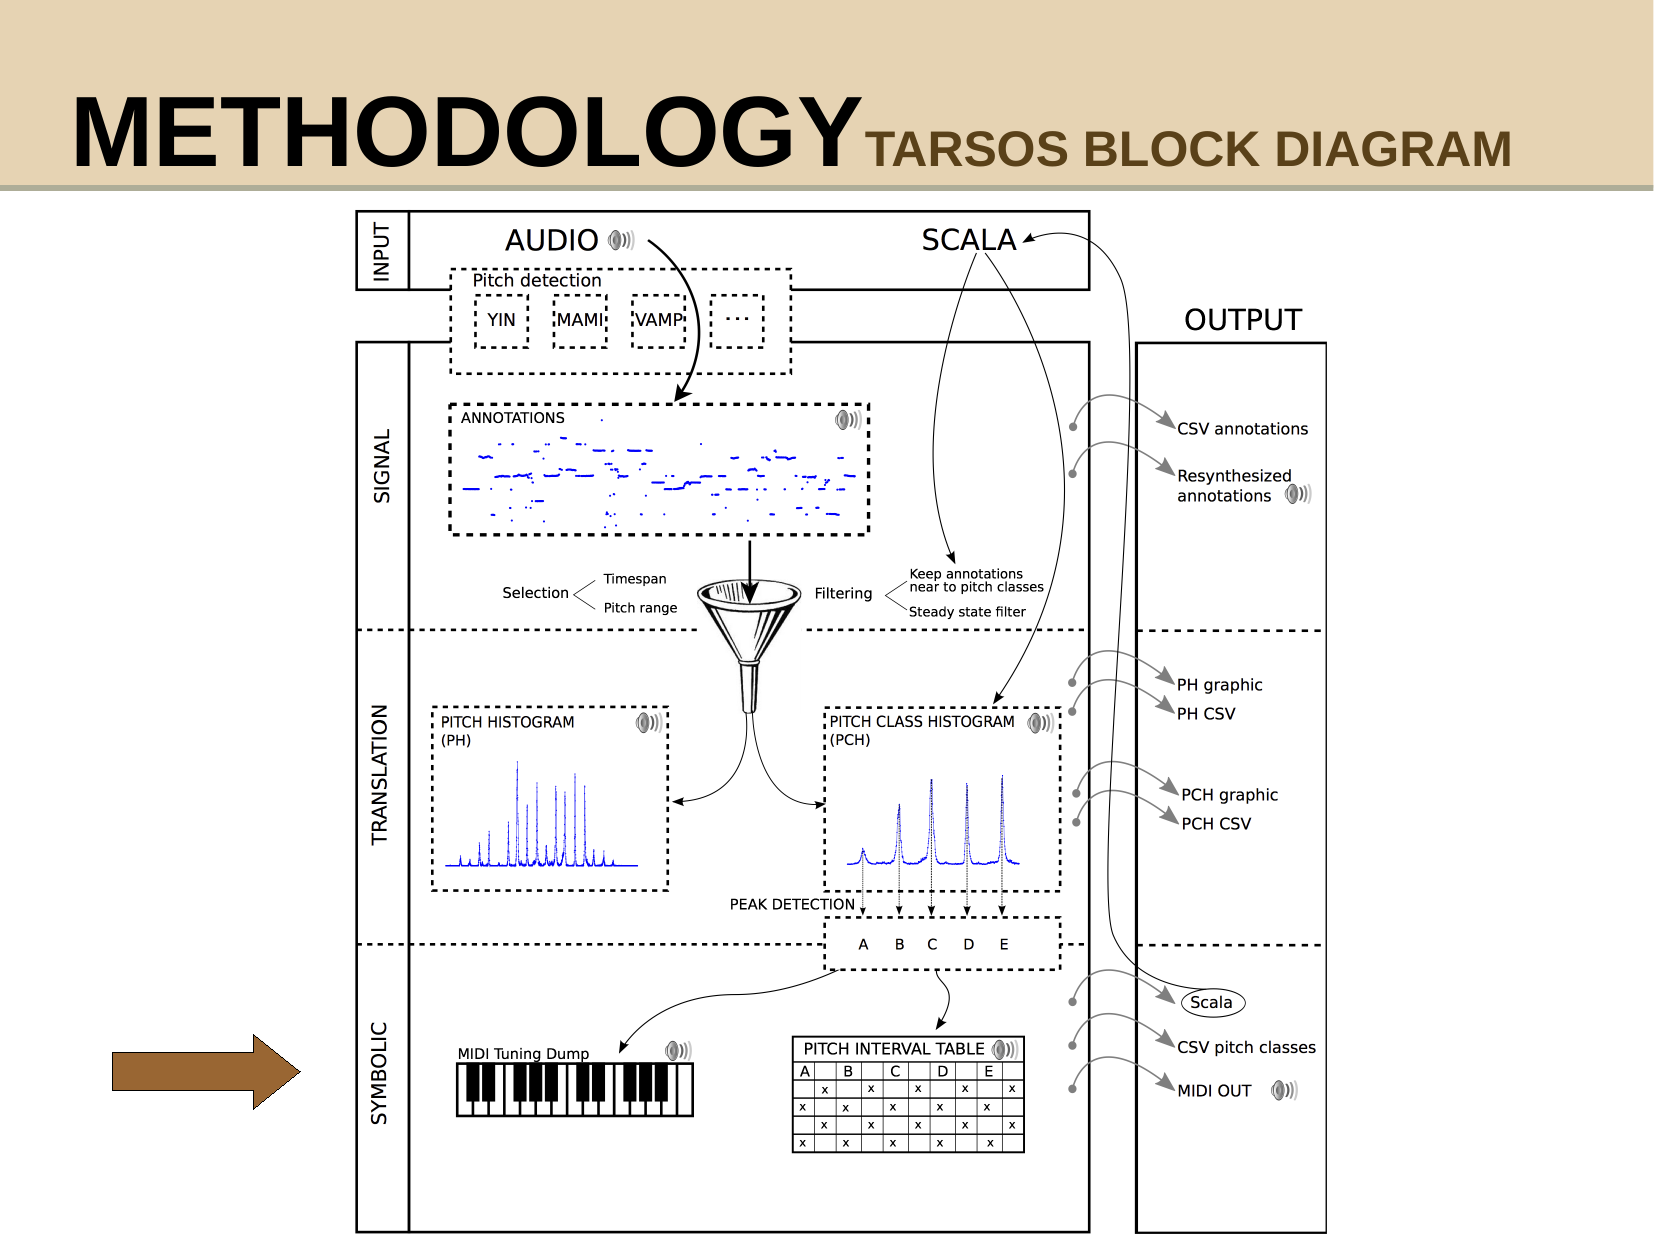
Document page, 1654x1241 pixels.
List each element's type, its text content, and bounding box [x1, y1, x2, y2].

title METHODOLOGYTARSOS BLOCK DIAGRAM [0, 0, 1654, 188]
text_box [112, 1034, 301, 1110]
picture [350, 203, 1346, 1241]
